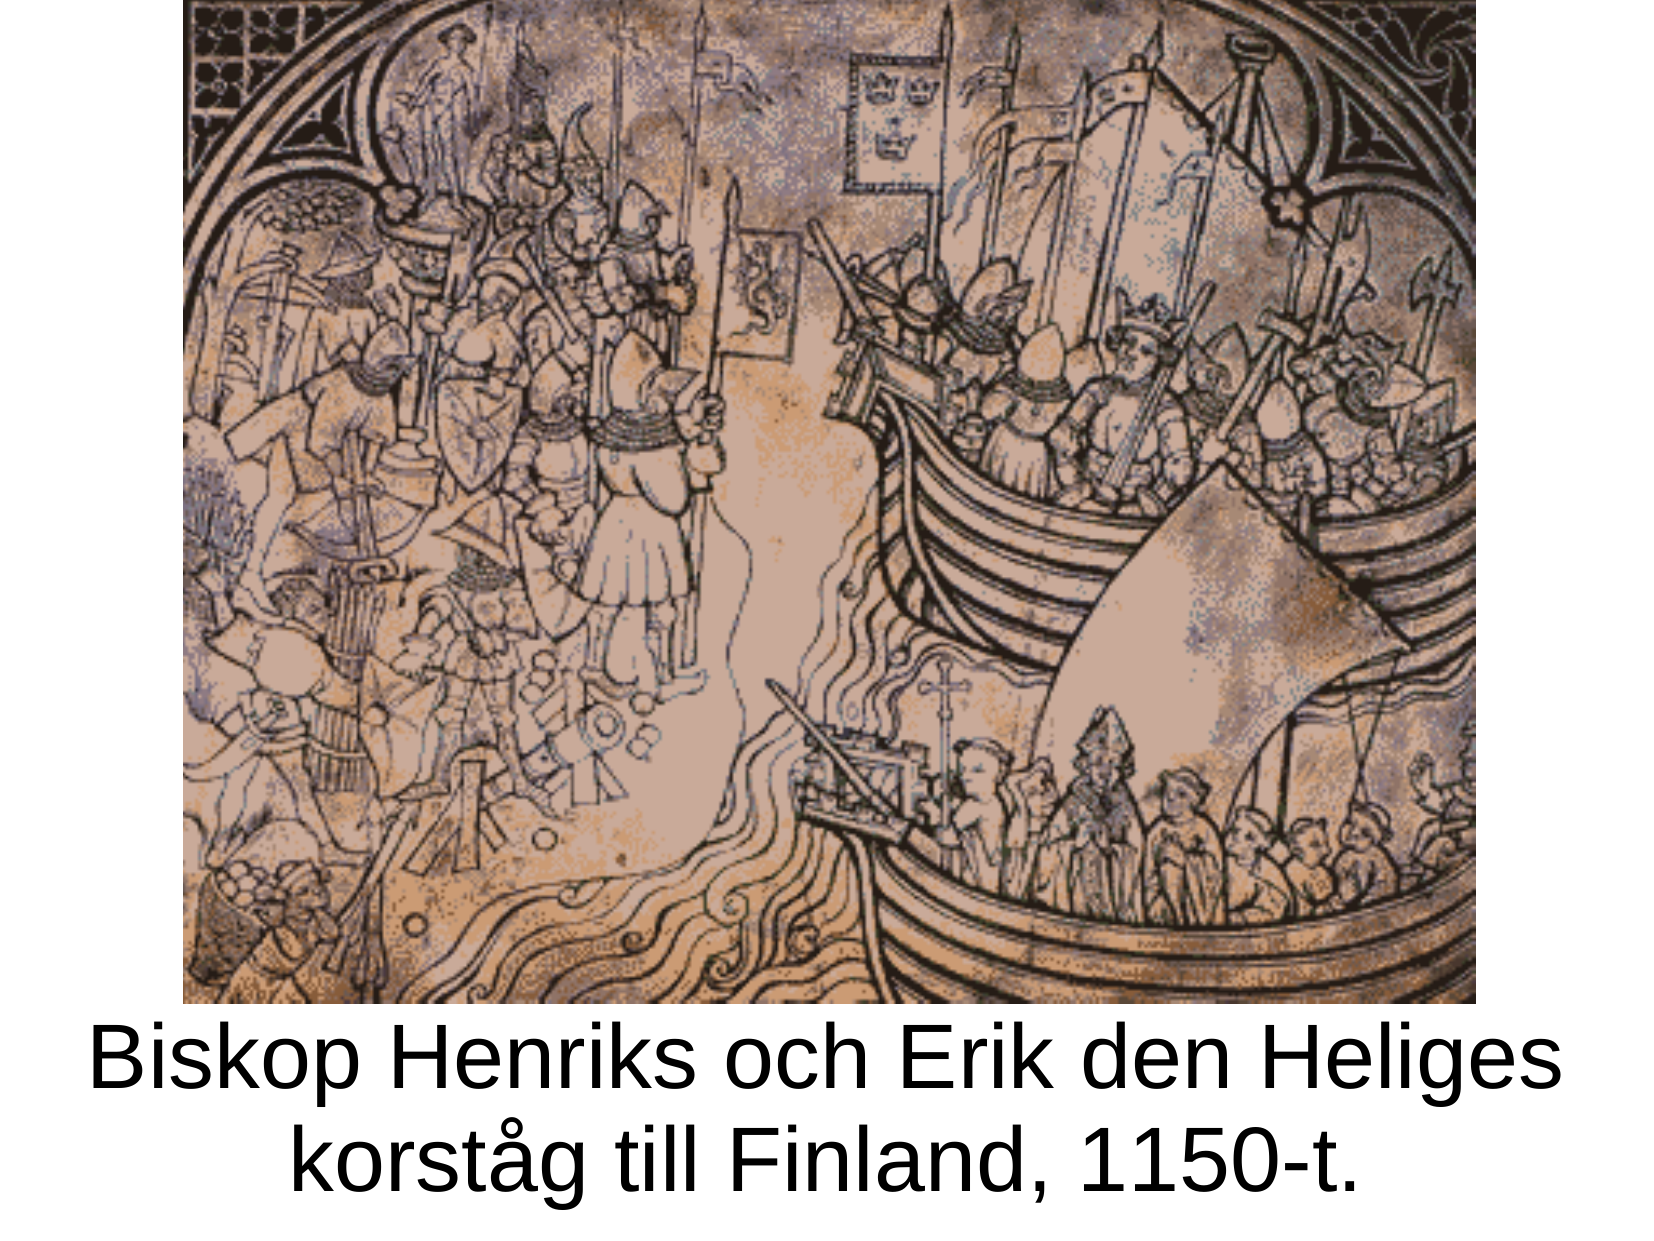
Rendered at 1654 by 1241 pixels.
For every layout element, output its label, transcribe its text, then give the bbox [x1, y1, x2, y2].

picture [183, 0, 1476, 1004]
title Biskop Henriks och Erik den Heliges korståg till Finland, 1150-t. [82, 1005, 1571, 1211]
